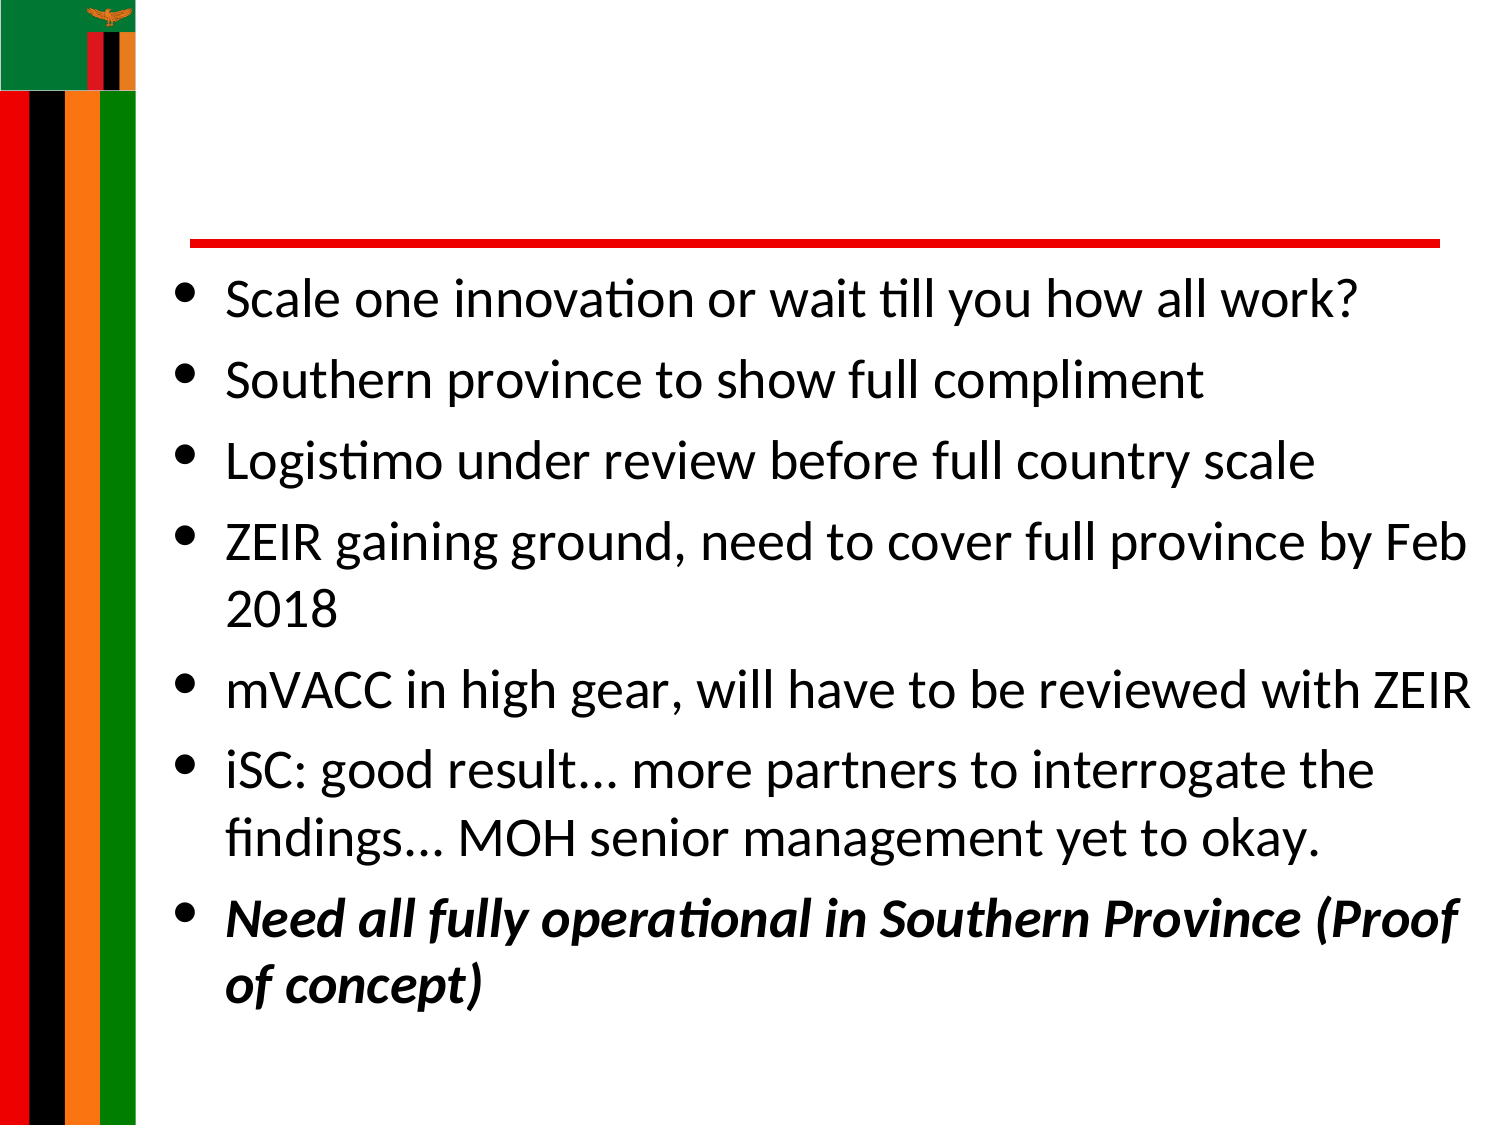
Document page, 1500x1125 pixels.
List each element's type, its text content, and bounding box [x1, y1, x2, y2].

picture [0, 0, 136, 91]
list Scale one innovation or wait till you how all work? Southern province to show full compliment Logistimo under review before full country scale ZEIR gaining ground, need to cover full province by Feb 2018 mVACC in high gear, will have to be reviewed with ZEIR iSC: good result... more partners to interrogate the findings... MOH senior management yet to okay. Need all fully operational in Southern Province (Proof of concept) [156, 253, 1492, 1091]
